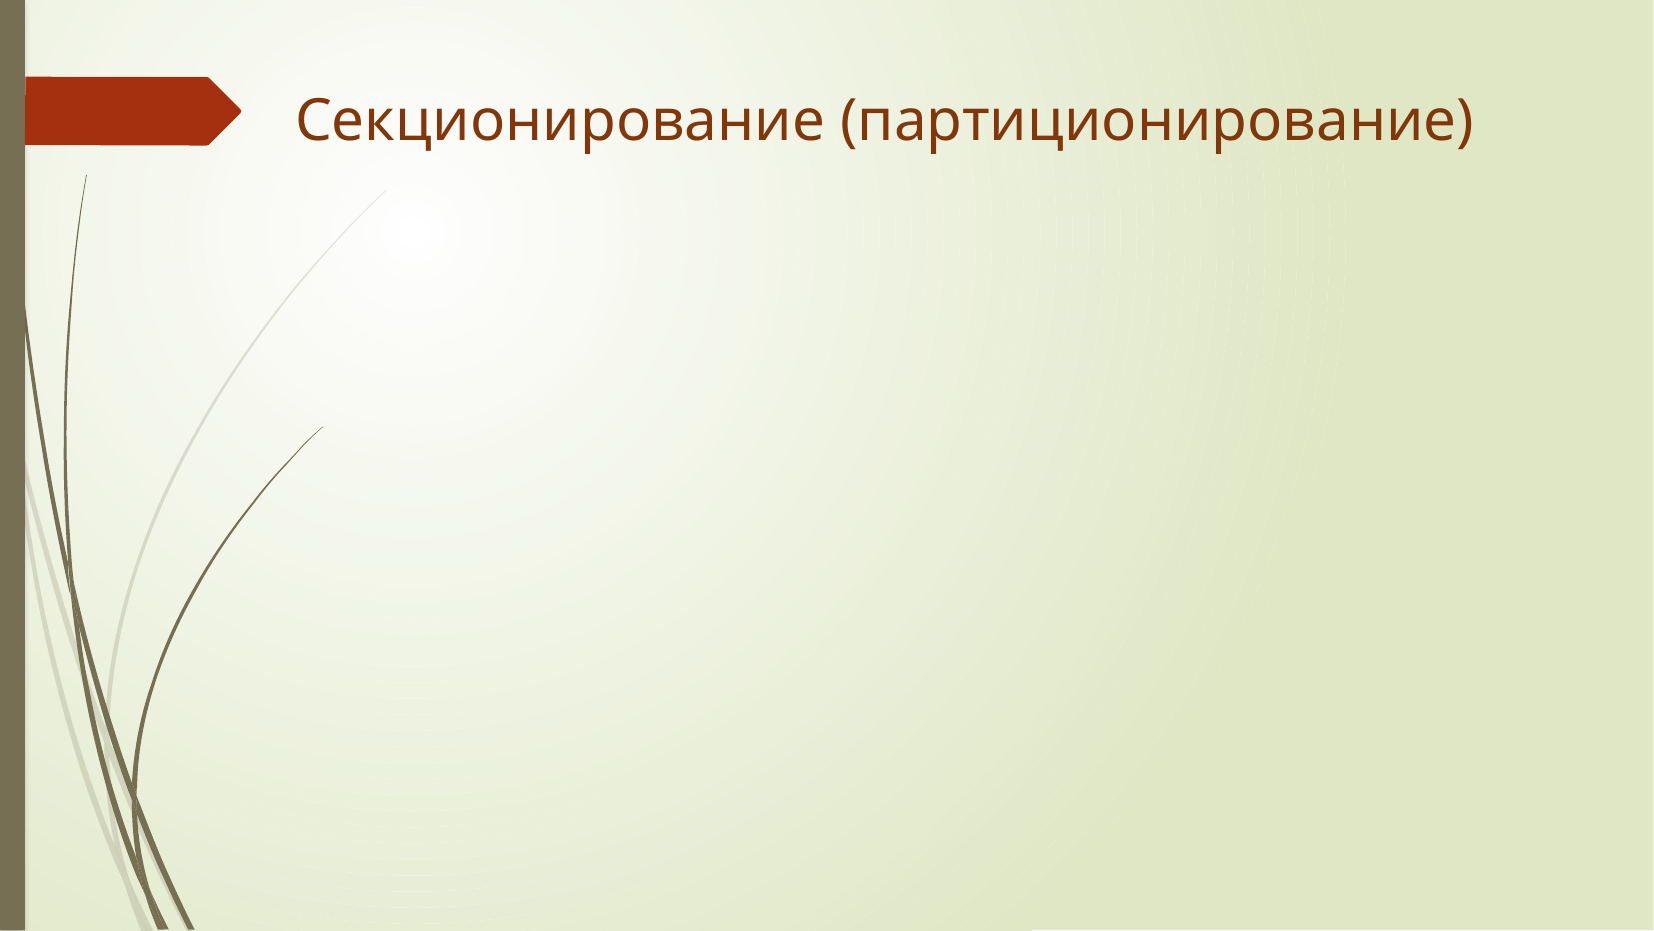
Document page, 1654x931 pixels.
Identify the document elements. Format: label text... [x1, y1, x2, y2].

title Секционирование (партиционирование) [295, 40, 1561, 196]
